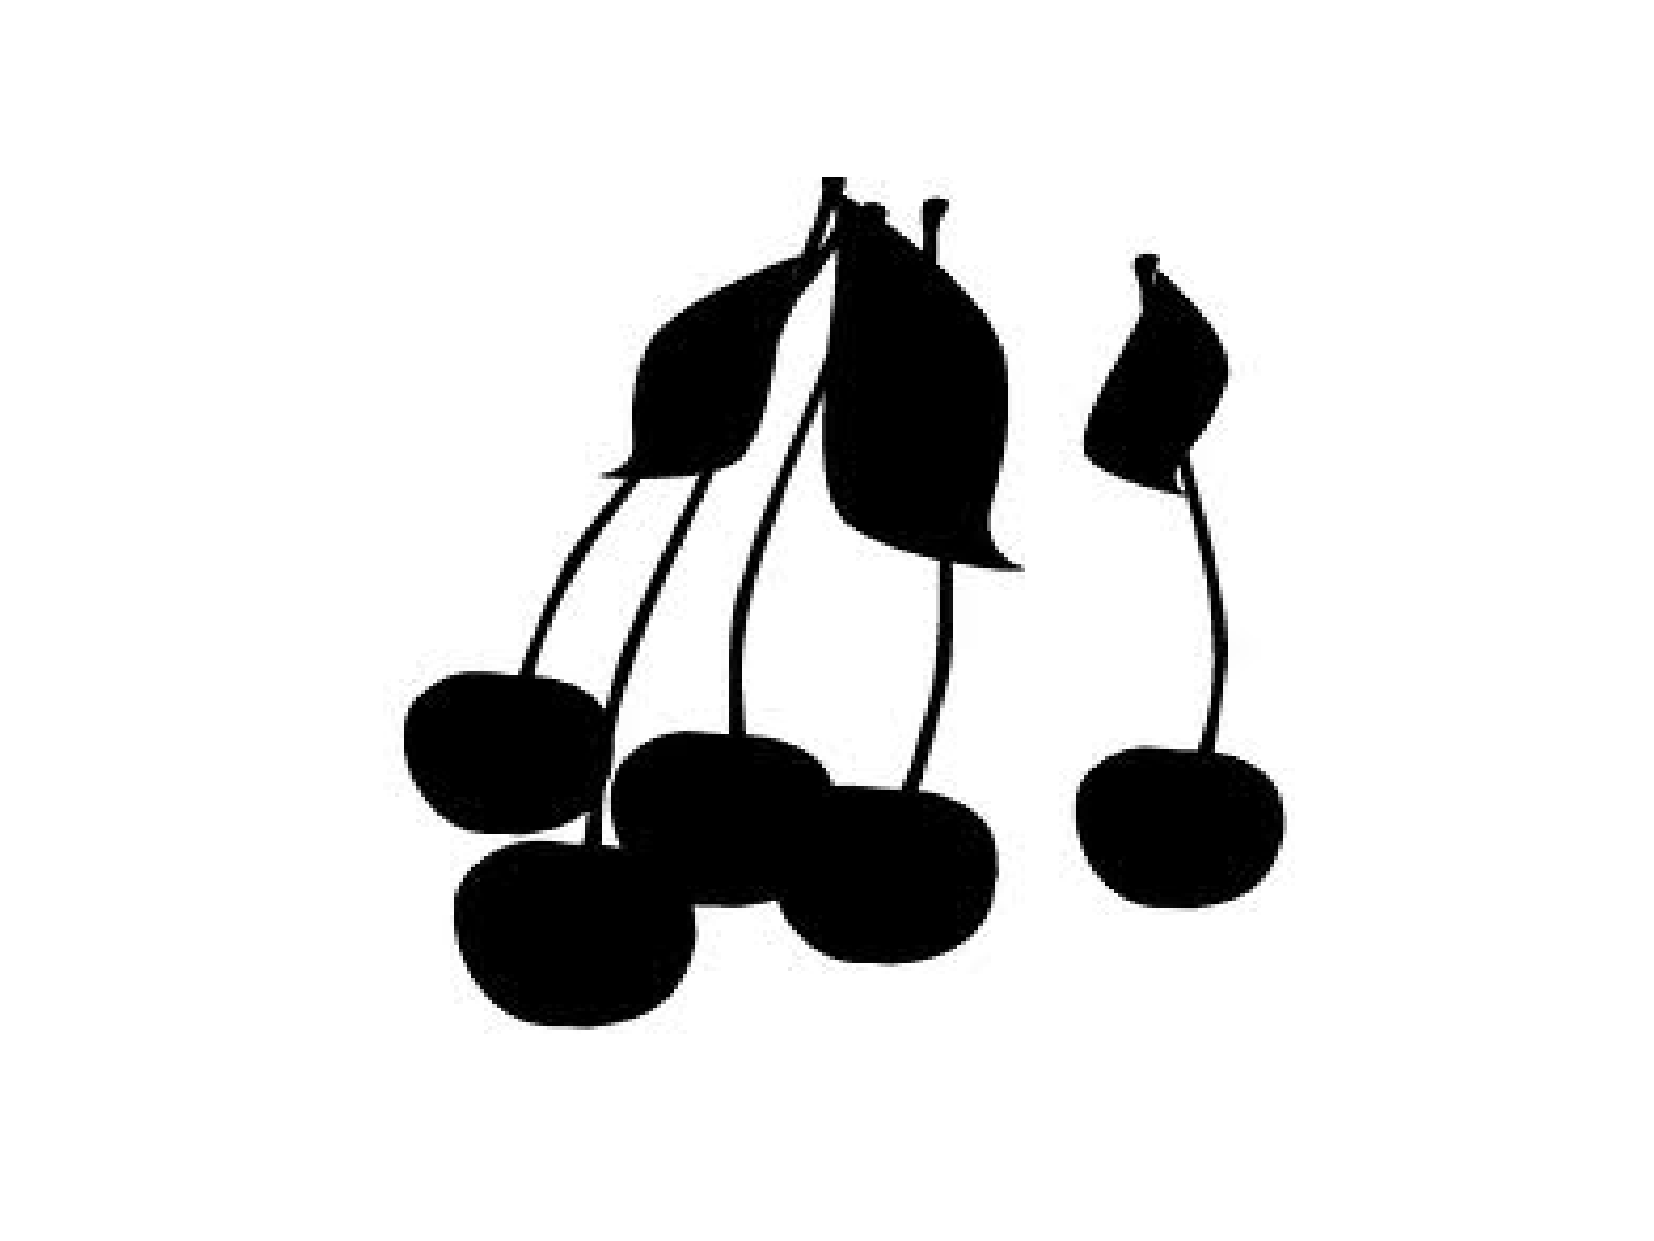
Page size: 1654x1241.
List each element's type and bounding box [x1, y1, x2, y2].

picture [383, 177, 1300, 1034]
